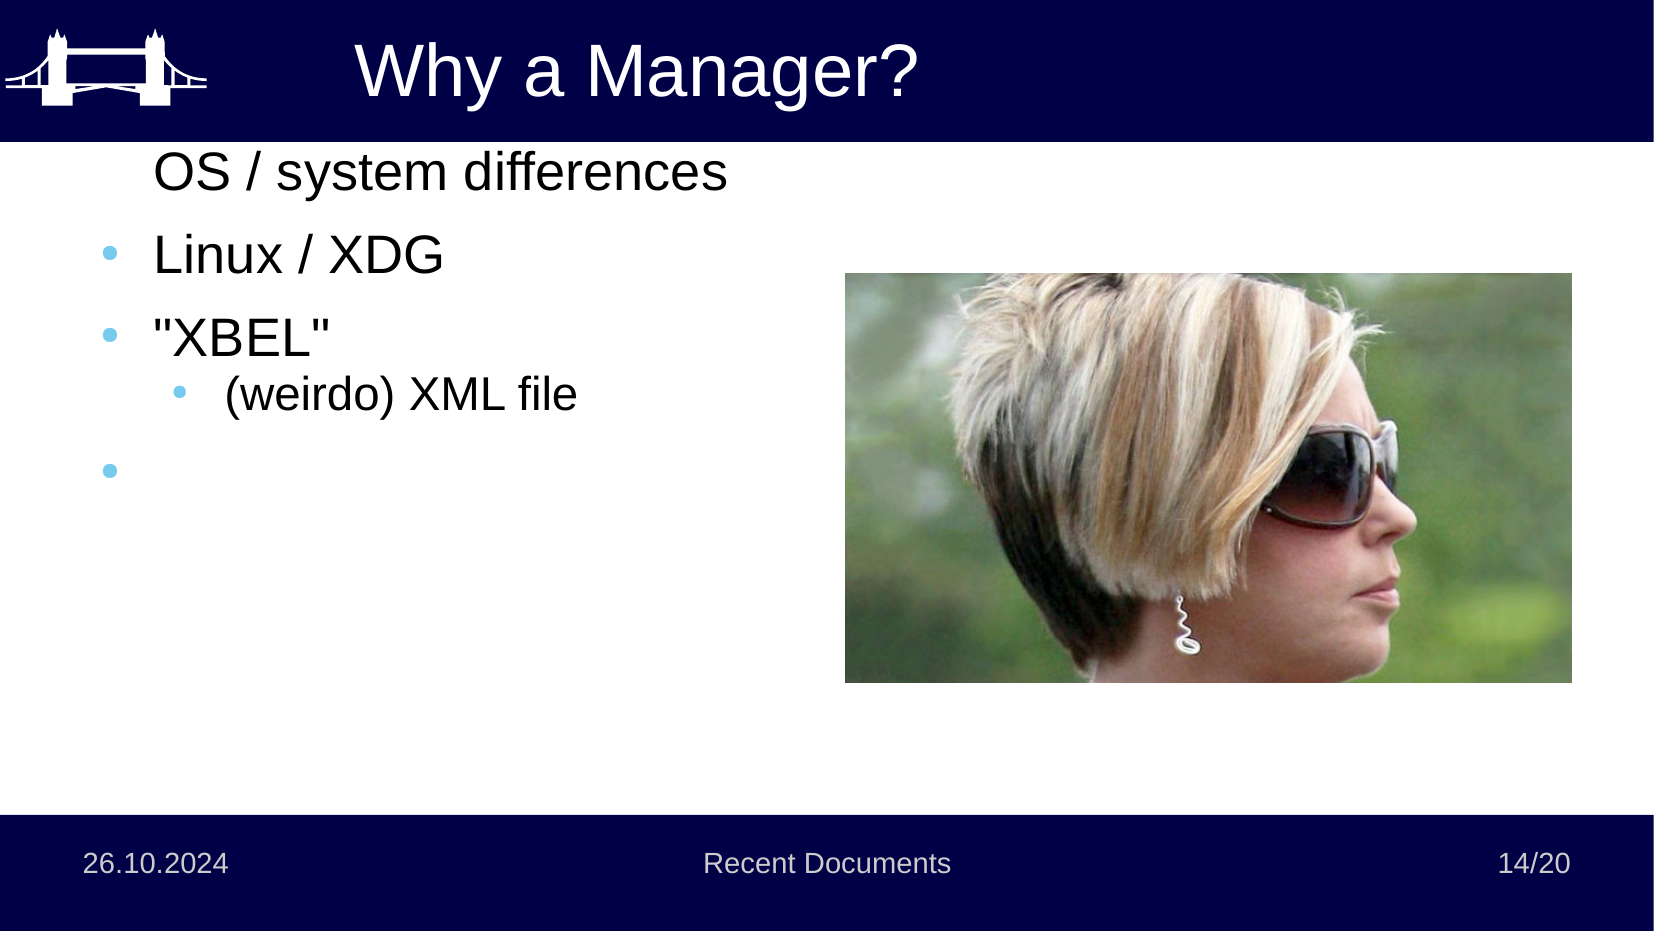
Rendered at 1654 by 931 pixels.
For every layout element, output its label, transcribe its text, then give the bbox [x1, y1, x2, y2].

title Why a Manager? [354, 5, 1654, 136]
picture [845, 273, 1572, 683]
list OS / system differences Linux / XDG "XBEL" (weirdo) XML file [82, 141, 809, 815]
